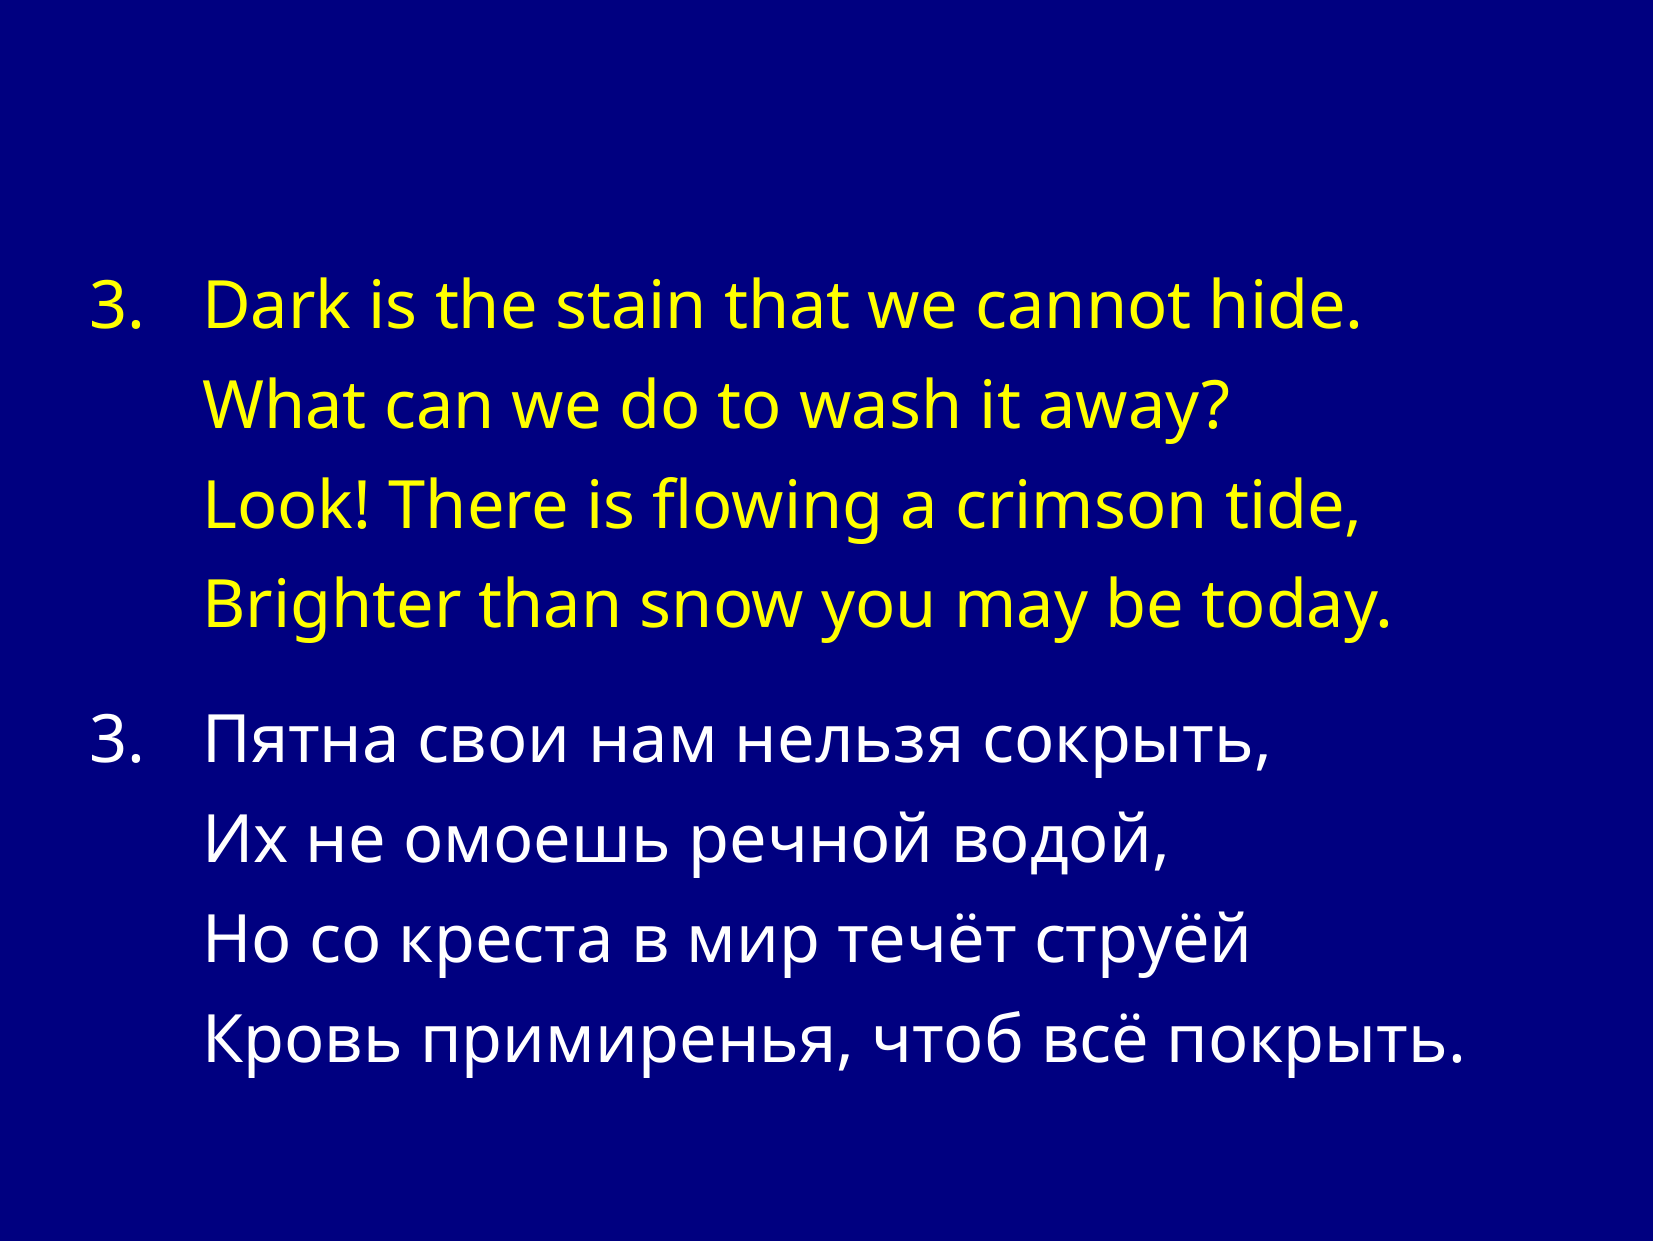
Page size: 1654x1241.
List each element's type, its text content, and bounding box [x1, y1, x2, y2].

text_box 3. Dark is the stain that we cannot hide. What can we do to wash it away? Look! There is flowing a crimson tide, Brighter than snow you may be today. [75, 150, 1653, 638]
text_box 3. Пятна свои нам нельзя сокрыть, Их не омоешь речной водой, Но со креста в мир течёт струёй Кровь примиренья, чтоб всё покрыть. [75, 675, 1576, 1163]
